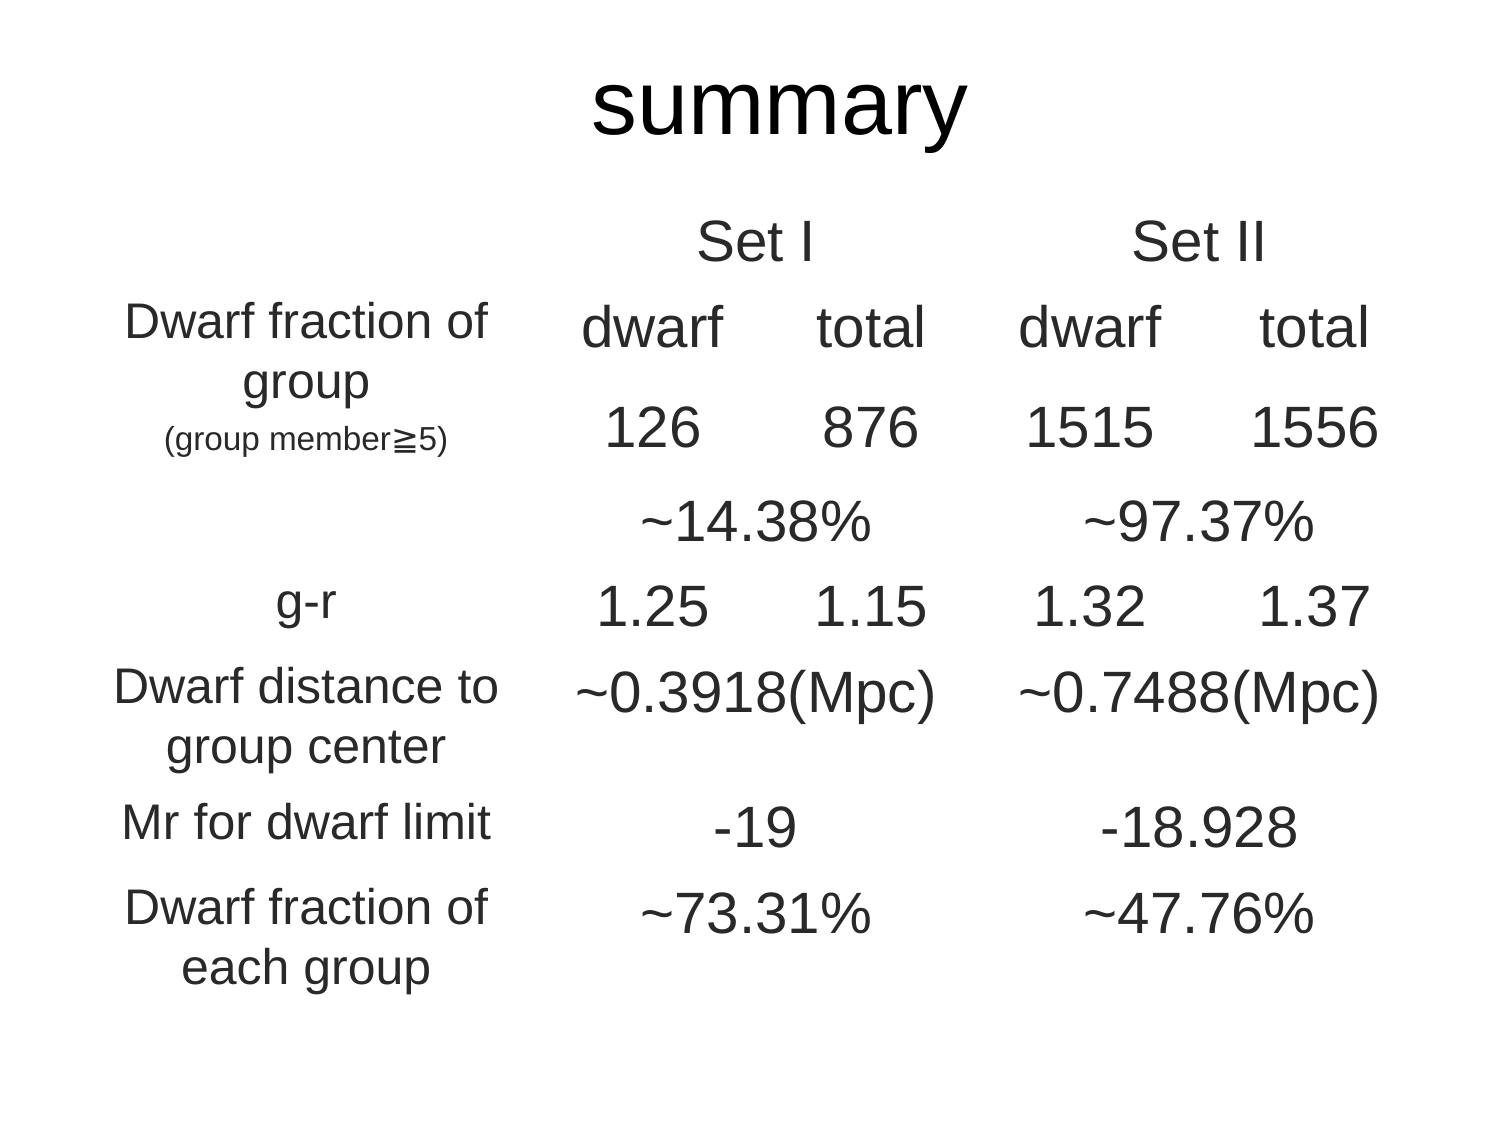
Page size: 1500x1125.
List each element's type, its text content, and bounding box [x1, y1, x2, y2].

table_cell ~97.37% [975, 476, 1425, 561]
table_cell 1.25 [538, 561, 768, 646]
table_header [75, 196, 538, 281]
table_header Set II [975, 196, 1425, 281]
table_cell 876 [768, 381, 975, 476]
table_cell Mr for dwarf limit [75, 782, 538, 867]
table_cell 1.15 [768, 561, 975, 646]
table_cell 126 [538, 381, 768, 476]
table_cell ~47.76% [975, 867, 1425, 1014]
table_cell 1515 [975, 381, 1205, 476]
table_cell 1.37 [1205, 561, 1425, 646]
table_cell dwarf [538, 281, 768, 381]
table_cell -18.928 [975, 782, 1425, 867]
text_box summary [338, 27, 1223, 161]
table_cell Dwarf fraction of group (group member≧5) [75, 281, 538, 561]
table_cell dwarf [975, 281, 1205, 381]
table_cell ~0.7488(Mpc) [975, 646, 1425, 782]
table_cell Dwarf distance to group center [75, 646, 538, 782]
table_cell -19 [538, 782, 975, 867]
table_cell ~73.31% [538, 867, 975, 1014]
table_cell ~14.38% [538, 476, 975, 561]
table_header Set I [538, 196, 975, 281]
table_cell ~0.3918(Mpc) [538, 646, 975, 782]
table_cell g-r [75, 561, 538, 646]
table_cell total [1205, 281, 1425, 381]
table_cell Dwarf fraction of each group [75, 867, 538, 1014]
table_cell 1556 [1205, 381, 1425, 476]
table_cell total [768, 281, 975, 381]
table_cell 1.32 [975, 561, 1205, 646]
